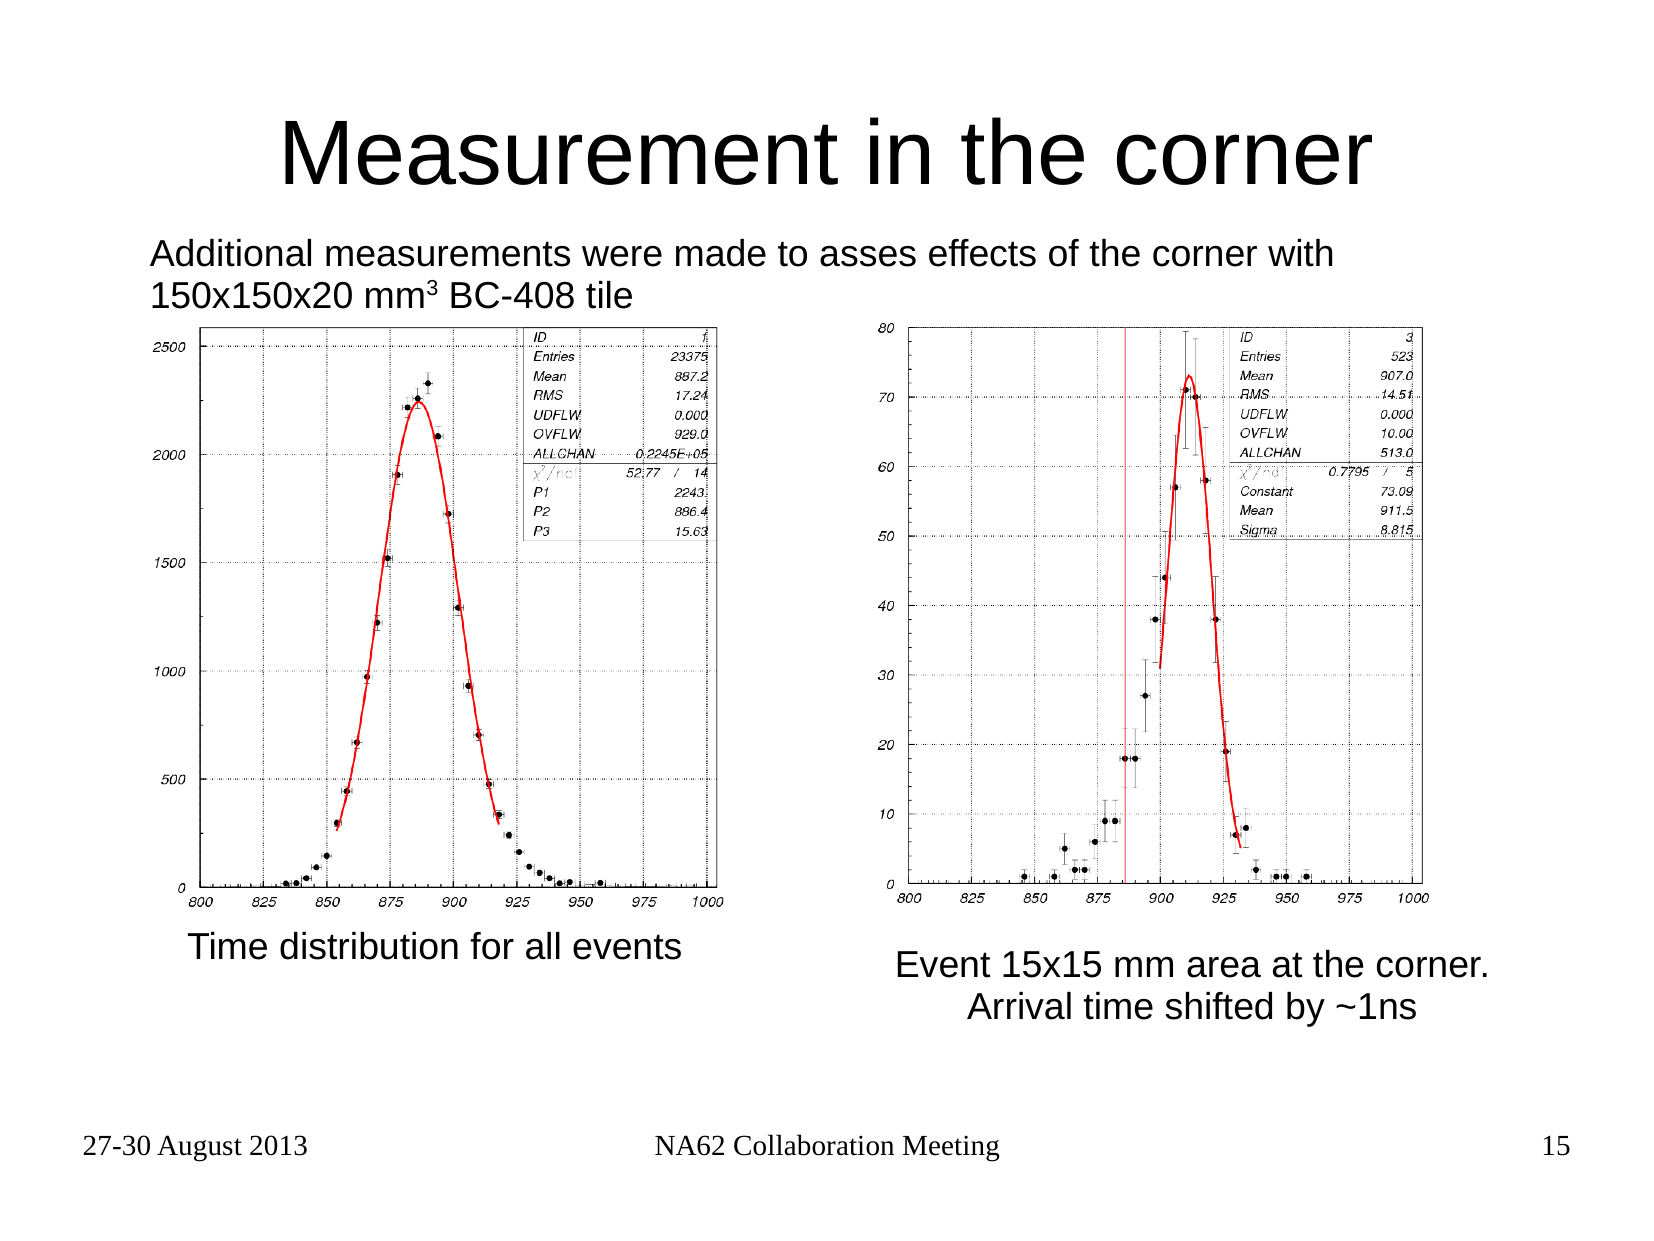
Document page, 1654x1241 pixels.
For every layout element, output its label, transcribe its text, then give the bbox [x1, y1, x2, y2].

picture [135, 326, 781, 931]
title Measurement in the corner [82, 49, 1571, 257]
text_box Event 15x15 mm area at the corner. Arrival time shifted by ~1ns [870, 936, 1516, 1036]
text_box Additional measurements were made to asses effects of the corner with 150x150x20 mm3 BC-408 tile [135, 225, 1362, 326]
picture [844, 284, 1486, 926]
text_box Time distribution for all events [105, 918, 766, 976]
